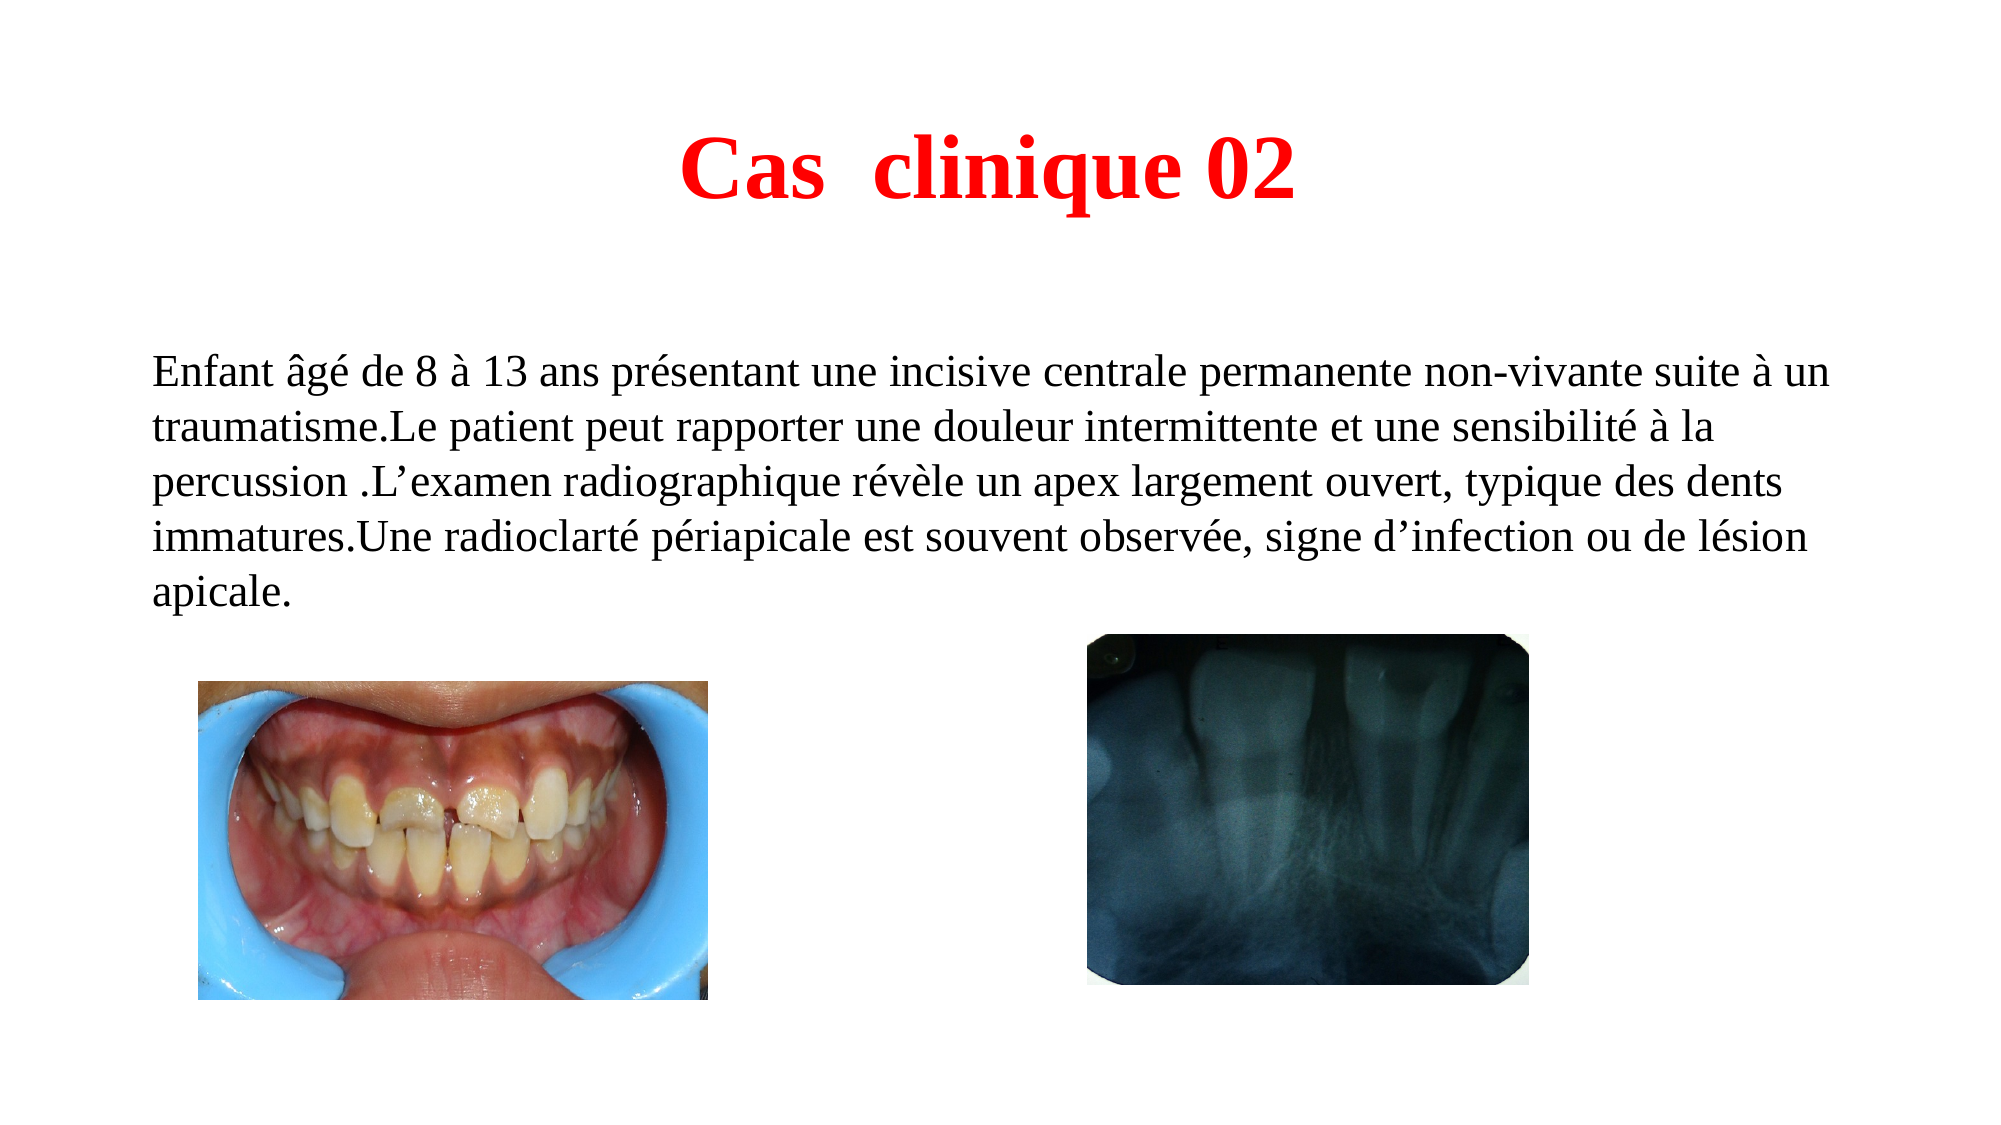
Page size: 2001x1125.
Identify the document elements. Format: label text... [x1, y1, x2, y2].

text_box Enfant âgé de 8 à 13 ans présentant une incisive centrale permanente non-vivante suite à un traumatisme.Le patient peut rapporter une douleur intermittente et une sensibilité à la percussion .L’examen radiographique révèle un apex largement ouvert, typique des dents immatures.Une radioclarté périapicale est souvent observée, signe d’infection ou de lésion apicale. [137, 333, 1863, 623]
picture [1087, 634, 1529, 985]
title Cas clinique 02 [137, 59, 1863, 278]
picture [198, 681, 708, 1000]
